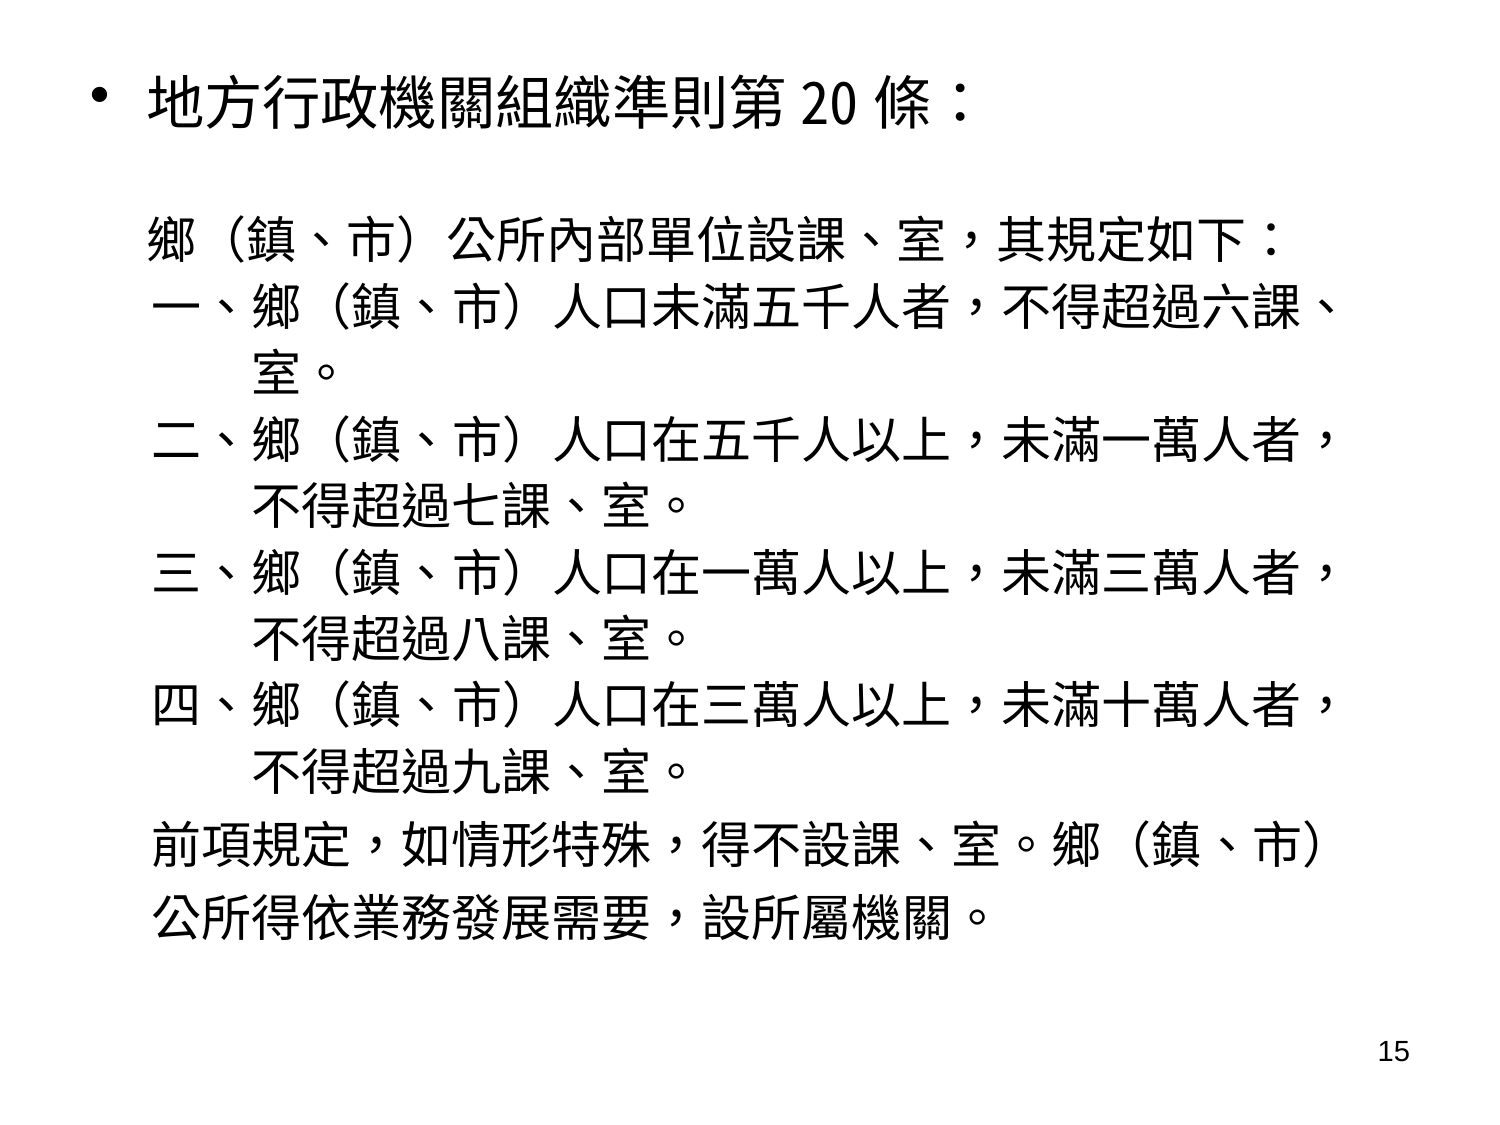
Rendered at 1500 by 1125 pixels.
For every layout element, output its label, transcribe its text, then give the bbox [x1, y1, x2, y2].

list 地方行政機關組織準則第20條： 鄉（鎮、市）公所內部單位設課、室，其規定如下： 一、鄉（鎮、市）人口未滿五千人者，不得超過六課、 室。 二、鄉（鎮、市）人口在五千人以上，未滿一萬人者， 不得超過七課、室。 三、鄉（鎮、市）人口在一萬人以上，未滿三萬人者， 不得超過八課、室。 四、鄉（鎮、市）人口在三萬人以上，未滿十萬人者， 不得超過九課、室。 前項規定，如情形特殊，得不設課、室。鄉（鎮、市） 公所得依業務發展需要，設所屬機關。 [75, 66, 1426, 1005]
